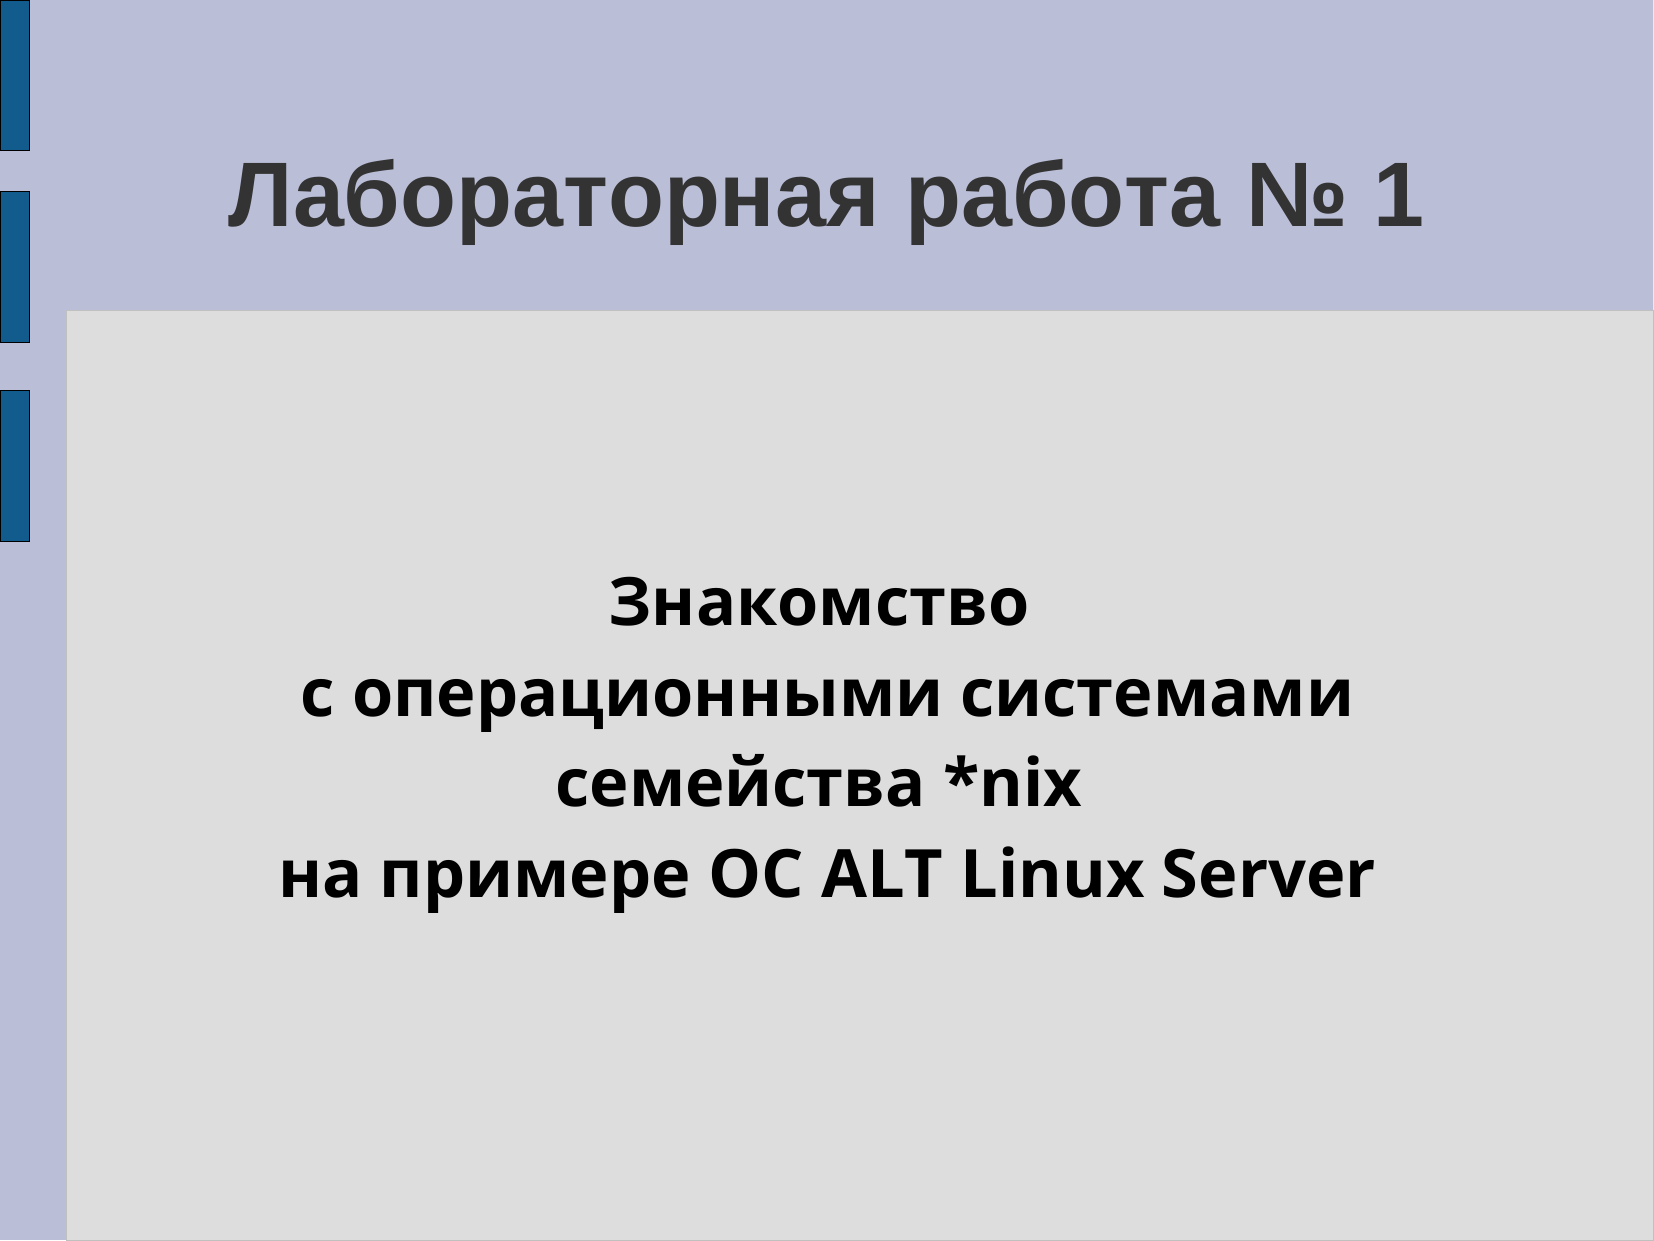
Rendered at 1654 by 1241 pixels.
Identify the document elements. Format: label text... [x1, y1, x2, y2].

title Лабораторная работа № 1 [121, 91, 1534, 299]
subtitle Знакомство с операционными системами семейства *nix на примере ОС ALT Linux Server [121, 344, 1534, 1127]
